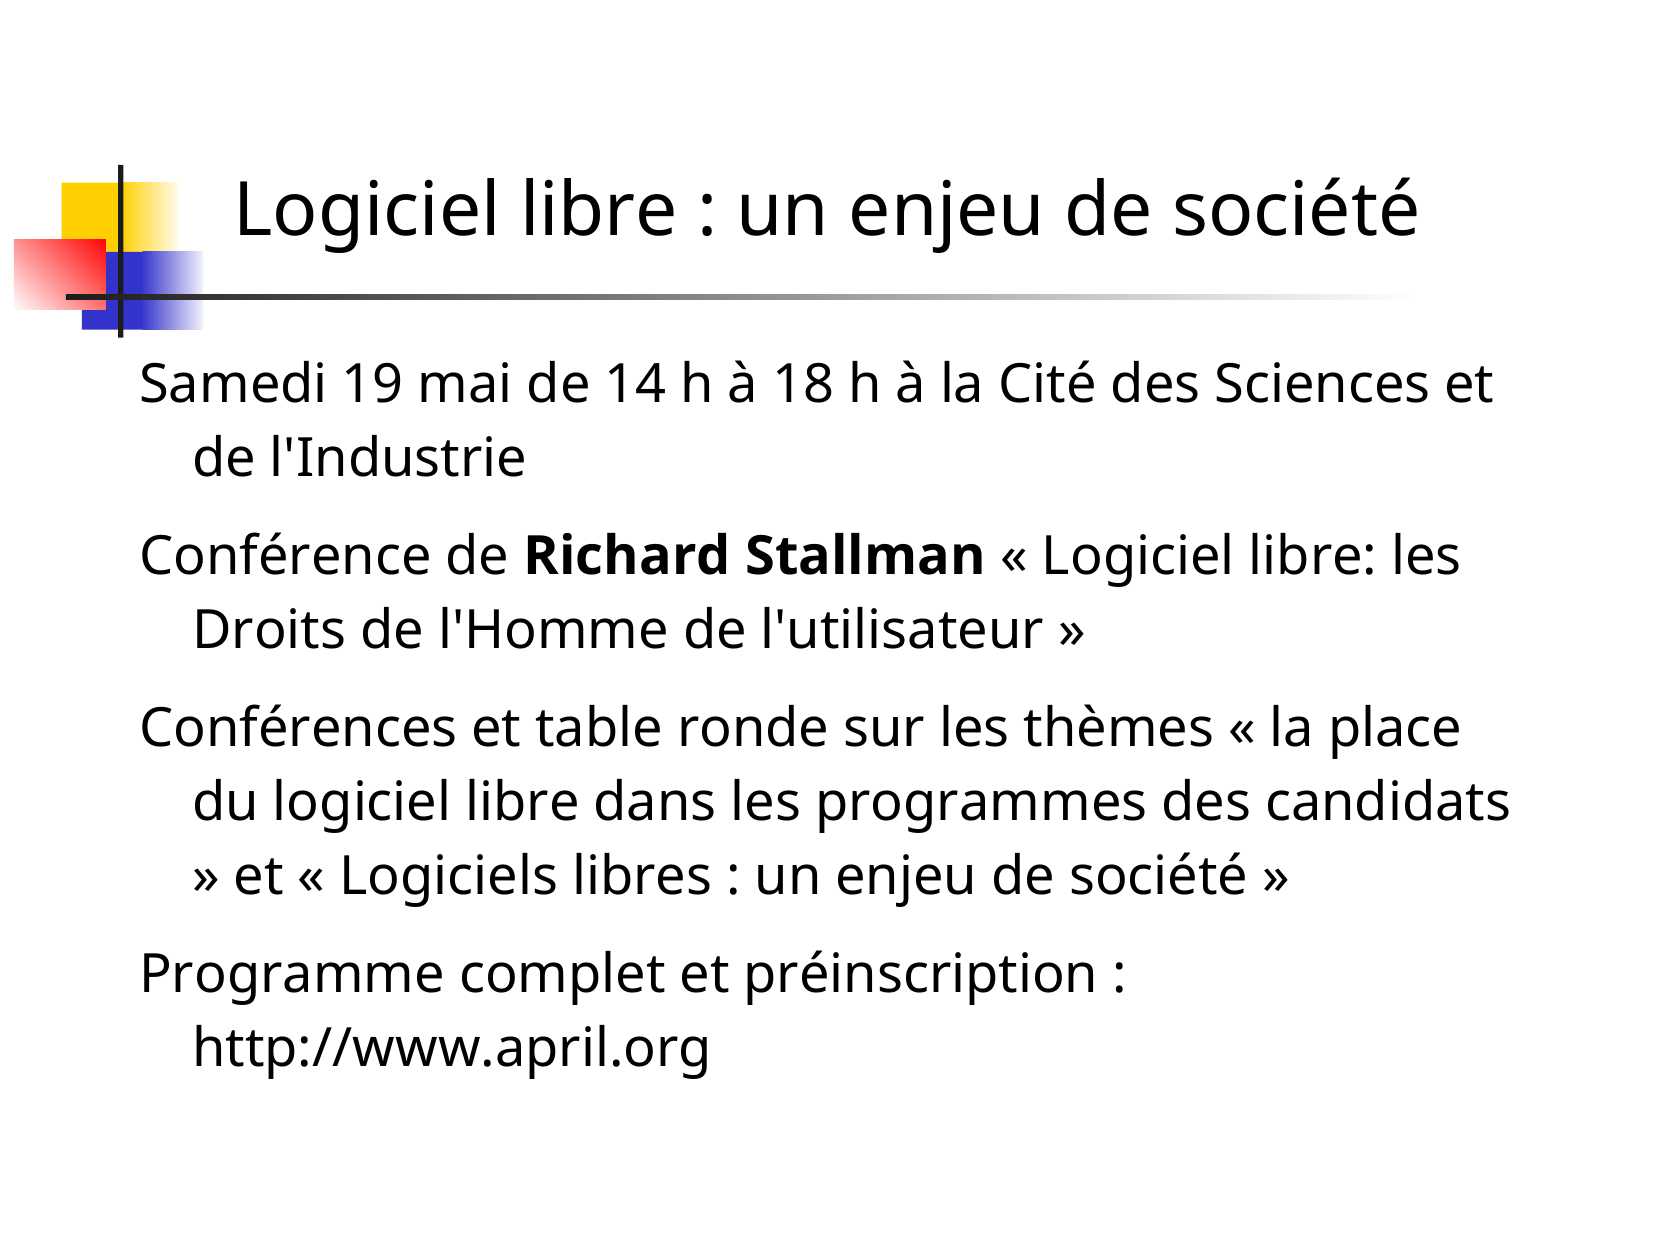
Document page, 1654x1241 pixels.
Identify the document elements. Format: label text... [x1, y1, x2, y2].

title Logiciel libre : un enjeu de société [121, 110, 1534, 303]
list Samedi 19 mai de 14 h à 18 h à la Cité des Sciences et de l'Industrie Conférence de Richard Stallman « Logiciel libre: les Droits de l'Homme de l'utilisateur » Conférences et table ronde sur les thèmes « la place du logiciel libre dans les programmes des candidats » et « Logiciels libres : un enjeu de société » Programme complet et préinscription : http://www.april.org [121, 344, 1534, 1112]
